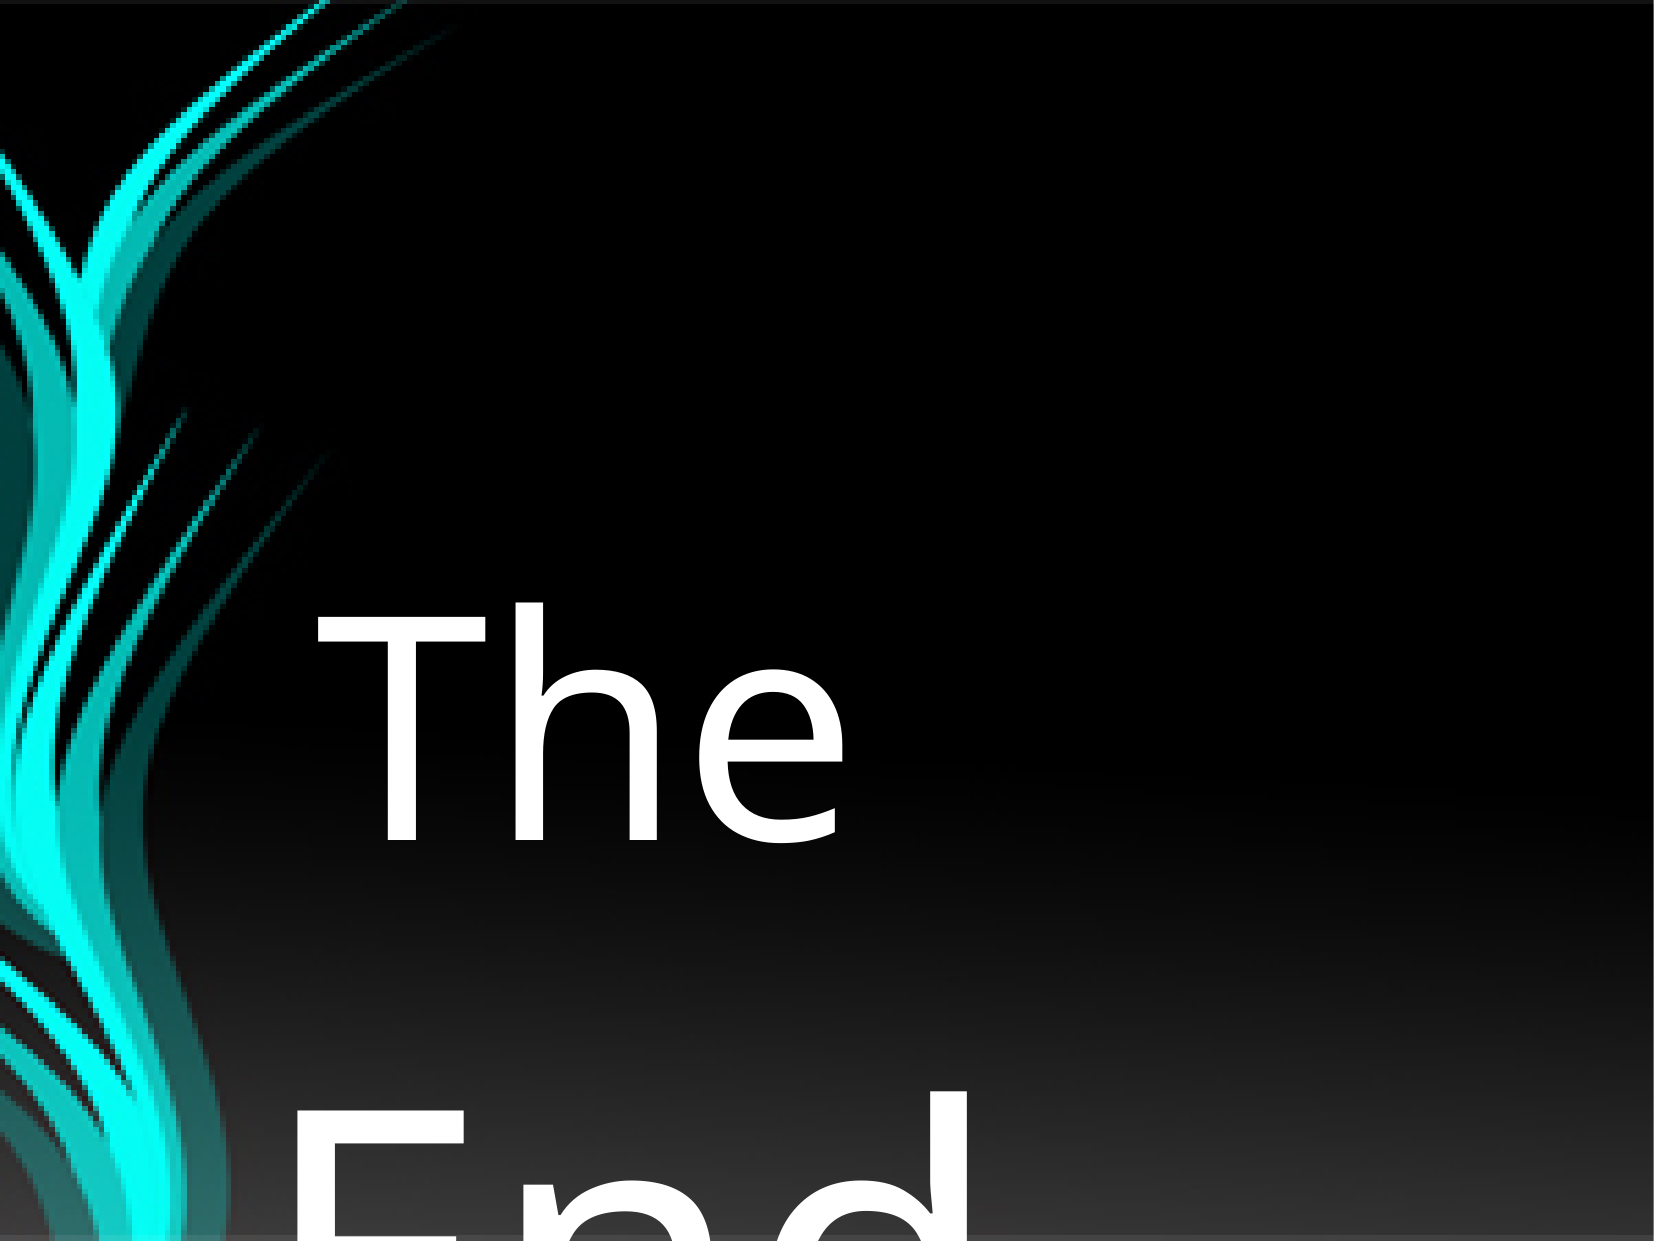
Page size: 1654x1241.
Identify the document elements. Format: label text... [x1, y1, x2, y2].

picture [0, 0, 1654, 1241]
list The End [186, 395, 1536, 1241]
